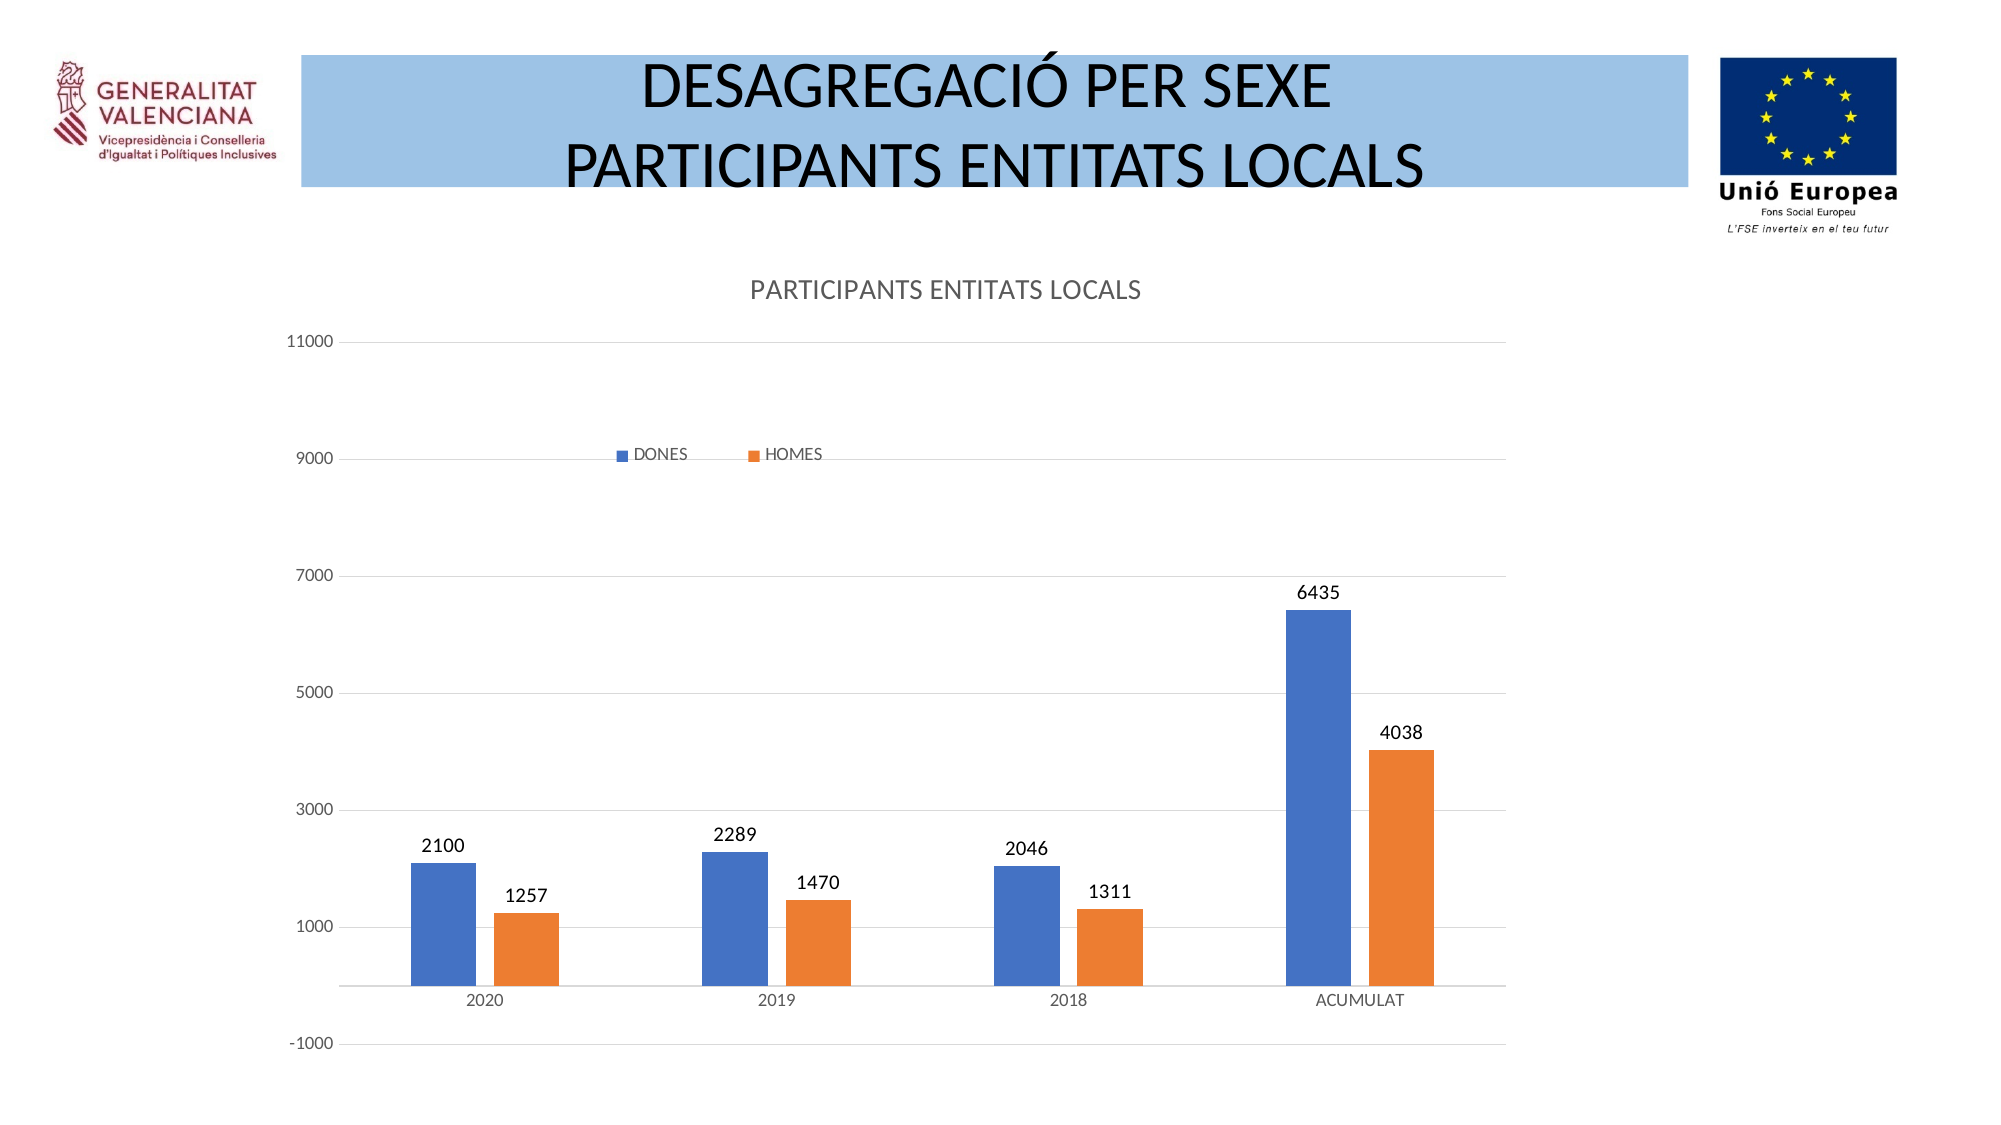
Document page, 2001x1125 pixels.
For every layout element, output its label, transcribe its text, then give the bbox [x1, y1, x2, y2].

picture [11, 19, 318, 200]
text_box DESAGREGACIÓ PER SEXE PARTICIPANTS ENTITATS LOCALS [301, 55, 1689, 188]
picture [1701, 47, 1912, 242]
chart [258, 244, 1634, 1071]
